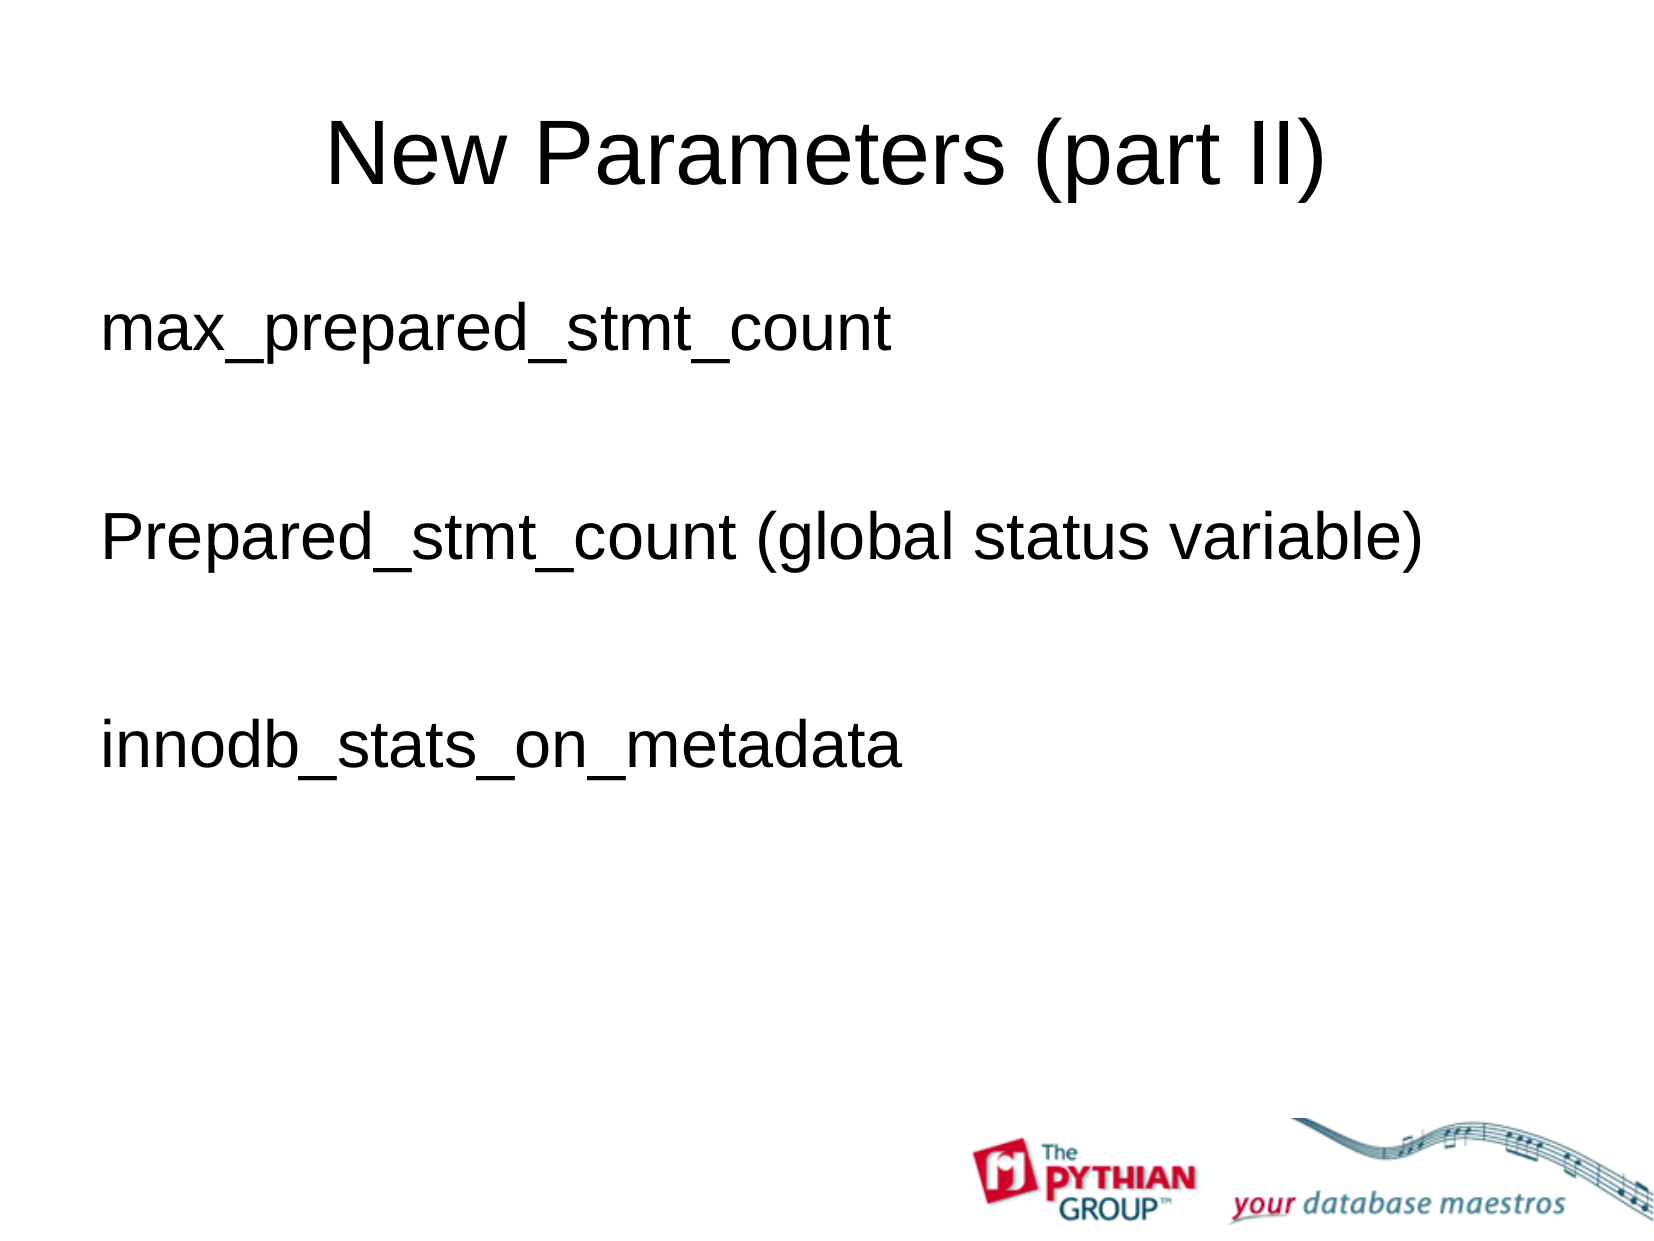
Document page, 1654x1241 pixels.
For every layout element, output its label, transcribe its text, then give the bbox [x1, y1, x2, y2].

list max_prepared_stmt_count Prepared_stmt_count (global status variable) innodb_stats_on_metadata [82, 290, 1571, 1112]
title New Parameters (part II) [82, 49, 1571, 257]
picture [955, 1118, 1654, 1241]
